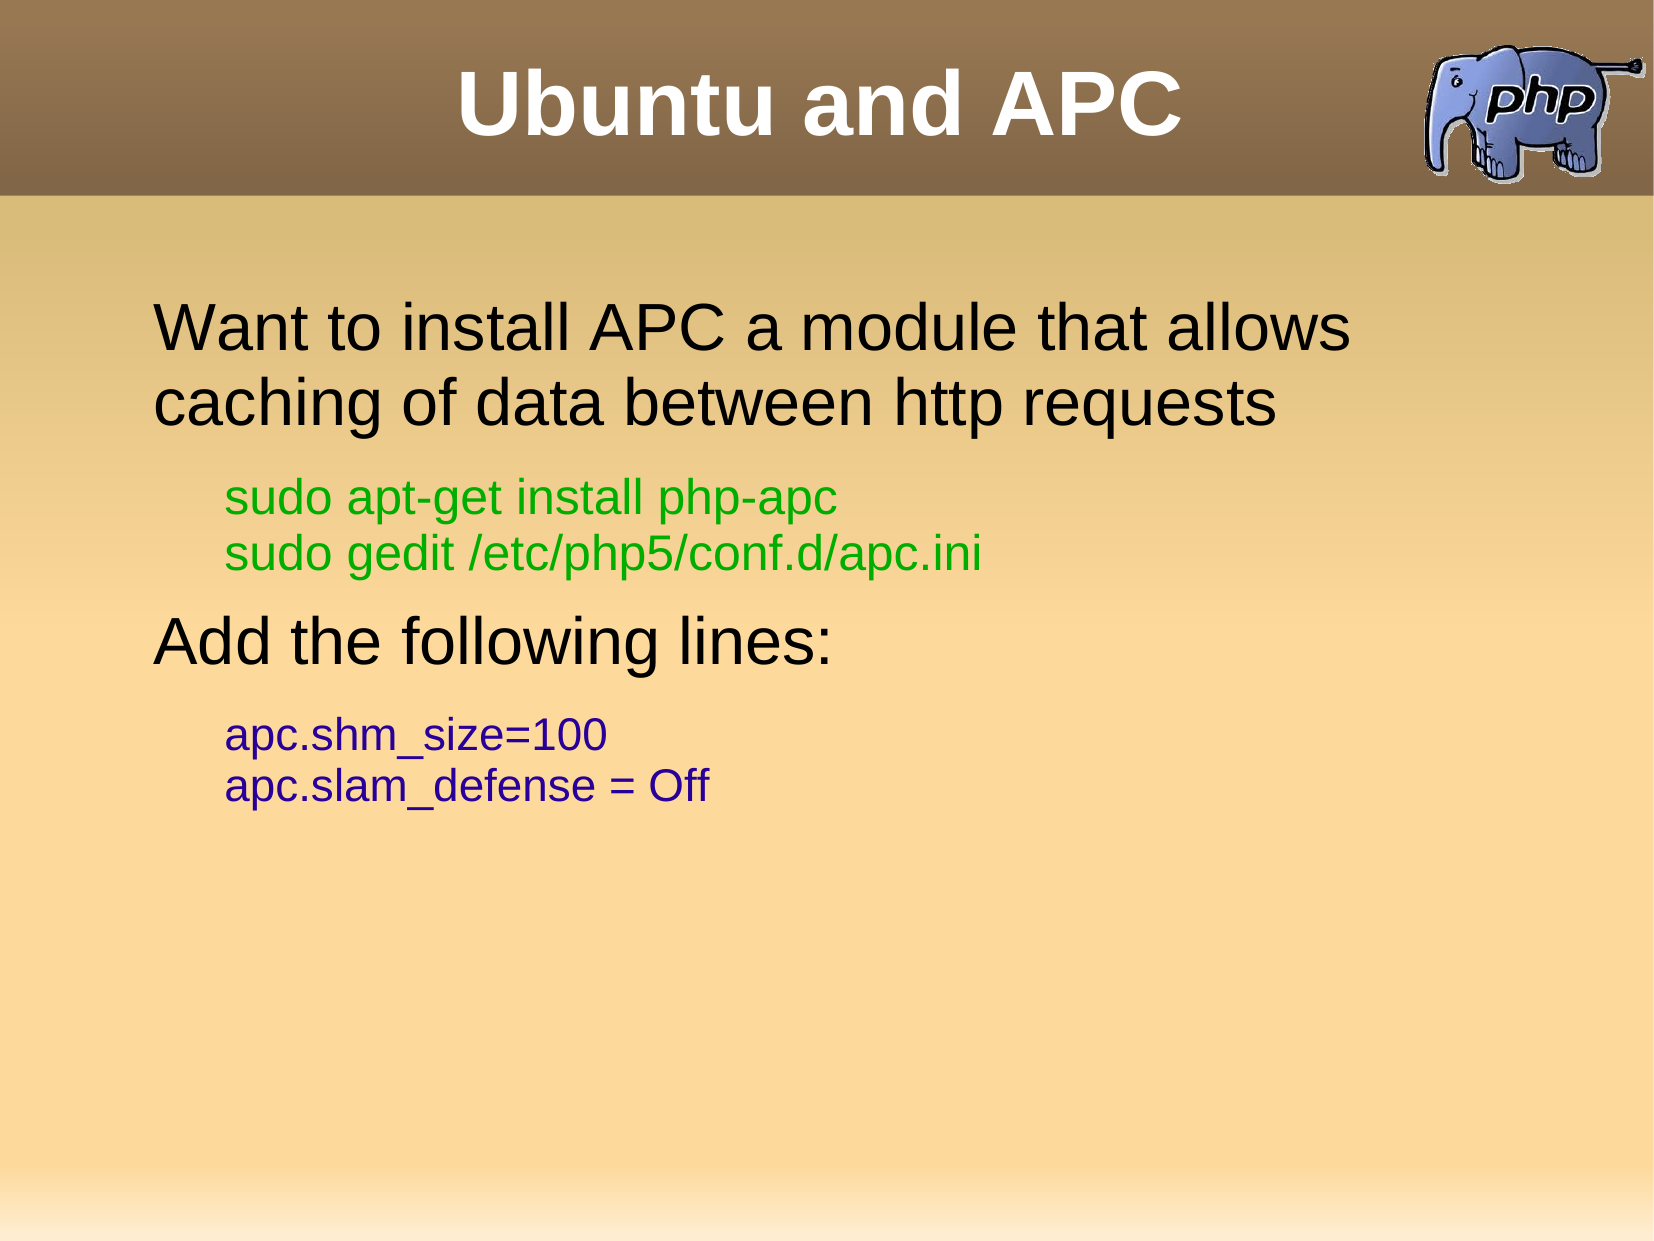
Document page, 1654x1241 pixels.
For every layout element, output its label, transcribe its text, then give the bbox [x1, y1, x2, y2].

title Ubuntu and APC [76, 7, 1565, 200]
list Want to install APC a module that allows caching of data between http requests sudo apt-get install php-apc sudo gedit /etc/php5/conf.d/apc.ini Add the following lines: apc.shm_size=100 apc.slam_defense = Off [82, 290, 1571, 1094]
picture [0, 0, 1654, 1241]
